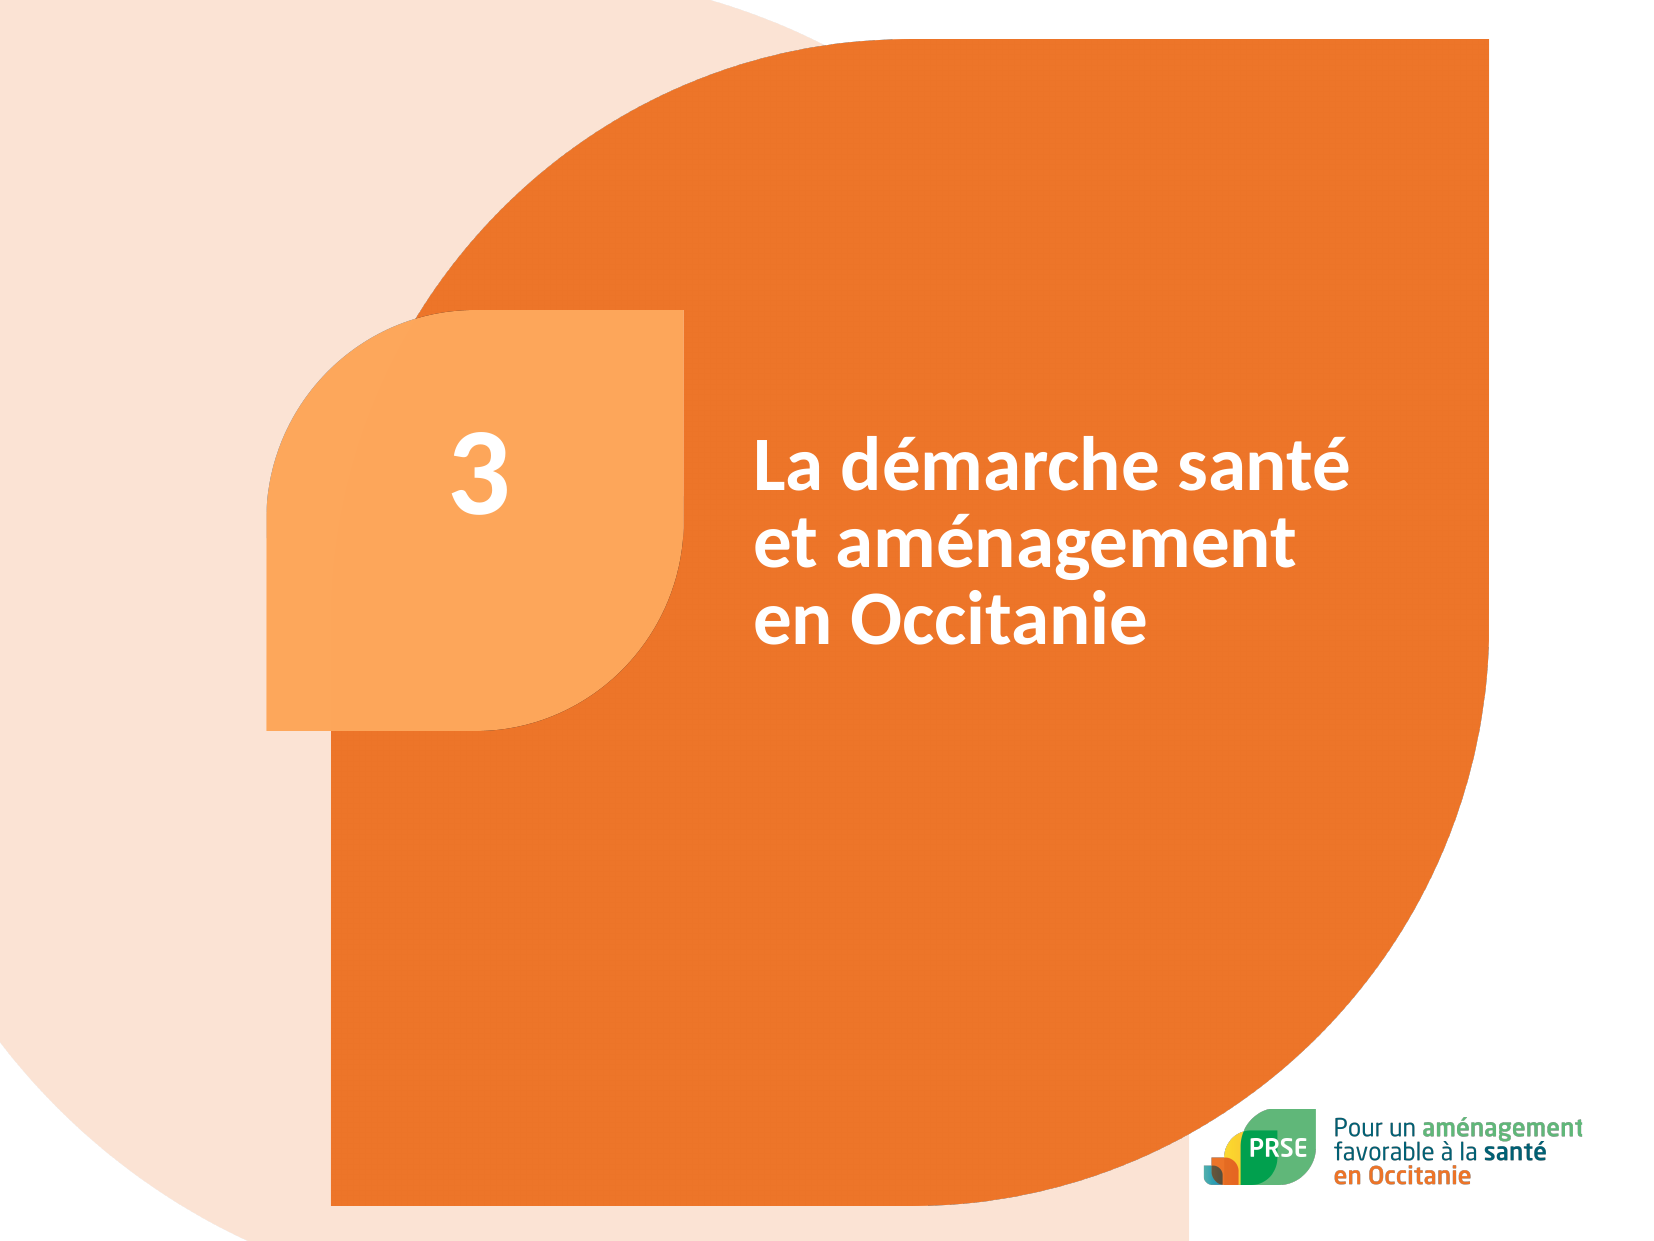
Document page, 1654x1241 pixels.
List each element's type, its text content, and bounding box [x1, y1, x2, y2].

text_box La démarche santé et aménagement en Occitanie [702, 425, 1425, 724]
picture [0, 0, 1584, 1241]
text_box 3 [432, 413, 493, 614]
